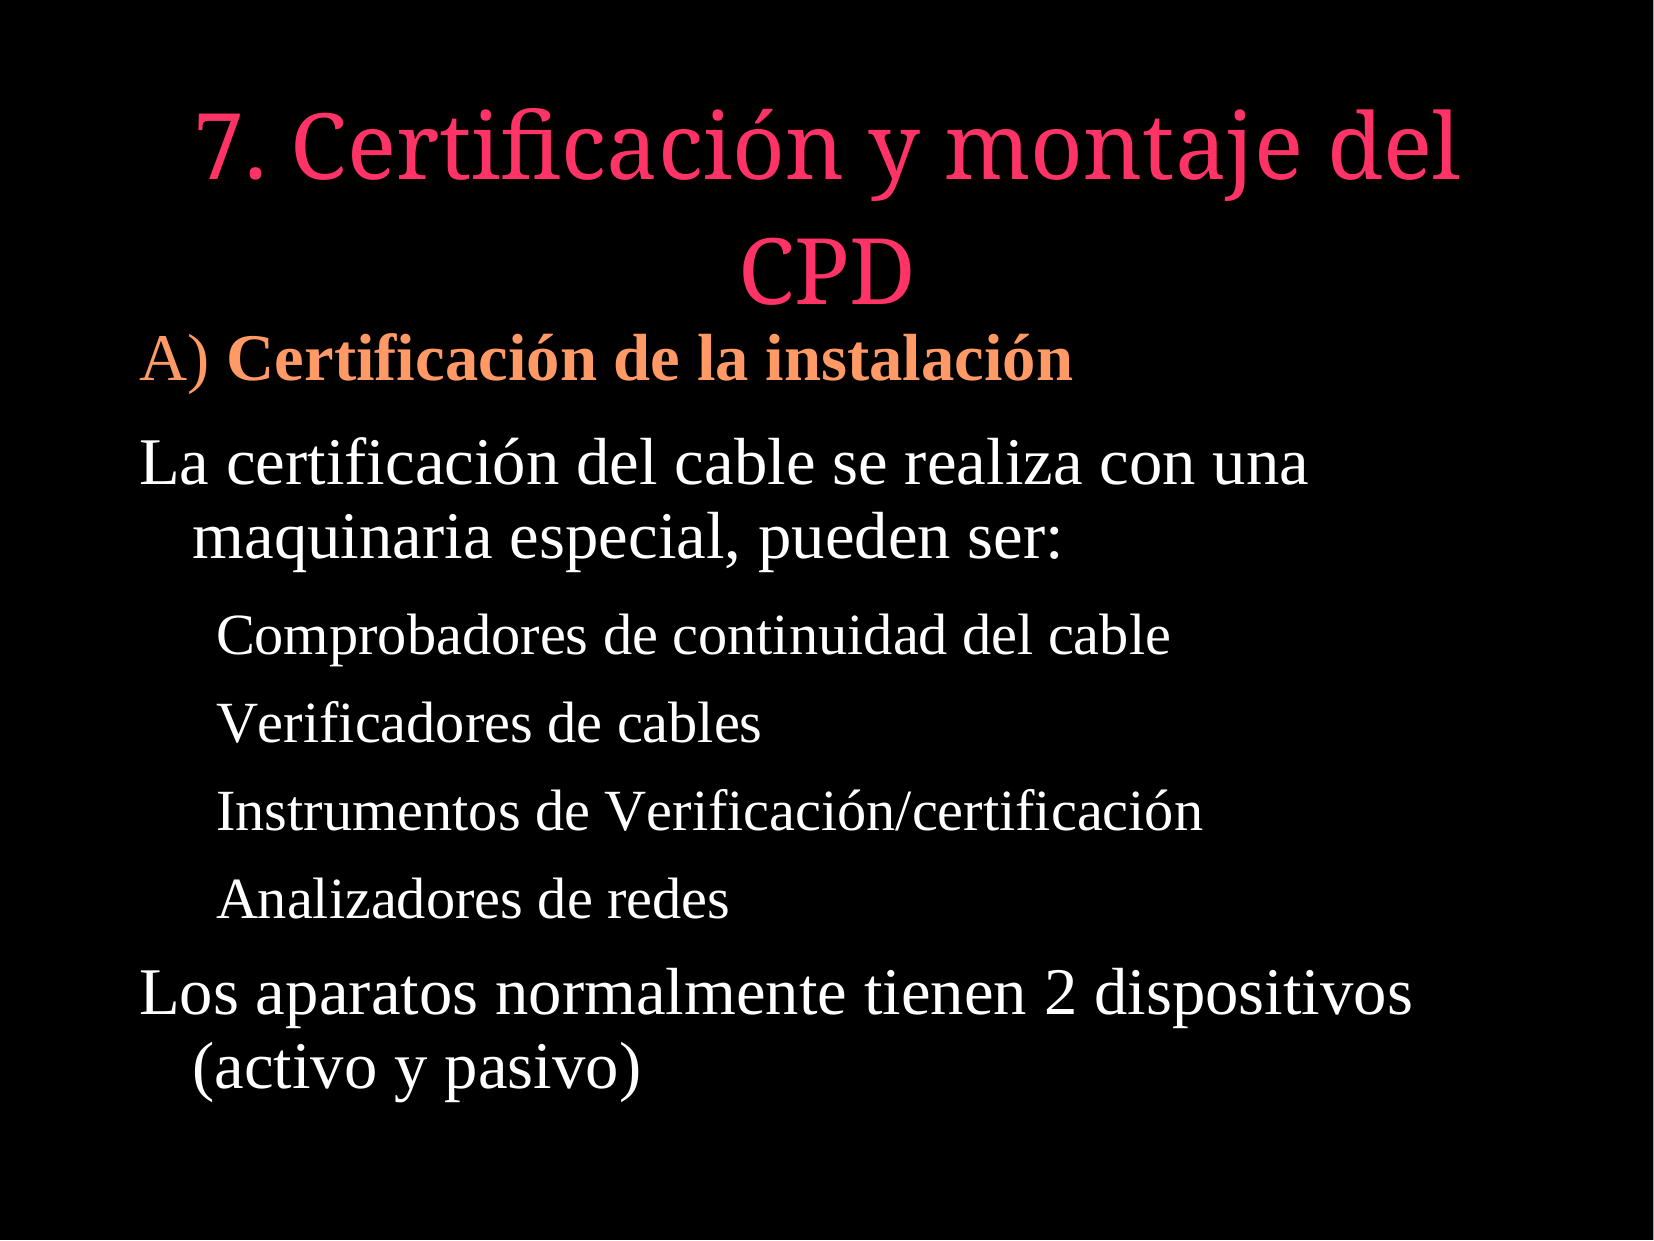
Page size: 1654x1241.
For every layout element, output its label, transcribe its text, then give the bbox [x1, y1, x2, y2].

title 7. Certificación y montaje del CPD [121, 102, 1534, 311]
list A) Certificación de la instalación La certificación del cable se realiza con una maquinaria especial, pueden ser: Comprobadores de continuidad del cable Verificadores de cables Instrumentos de Verificación/certificación Analizadores de redes Los aparatos normalmente tienen 2 dispositivos (activo y pasivo) [121, 321, 1534, 1107]
